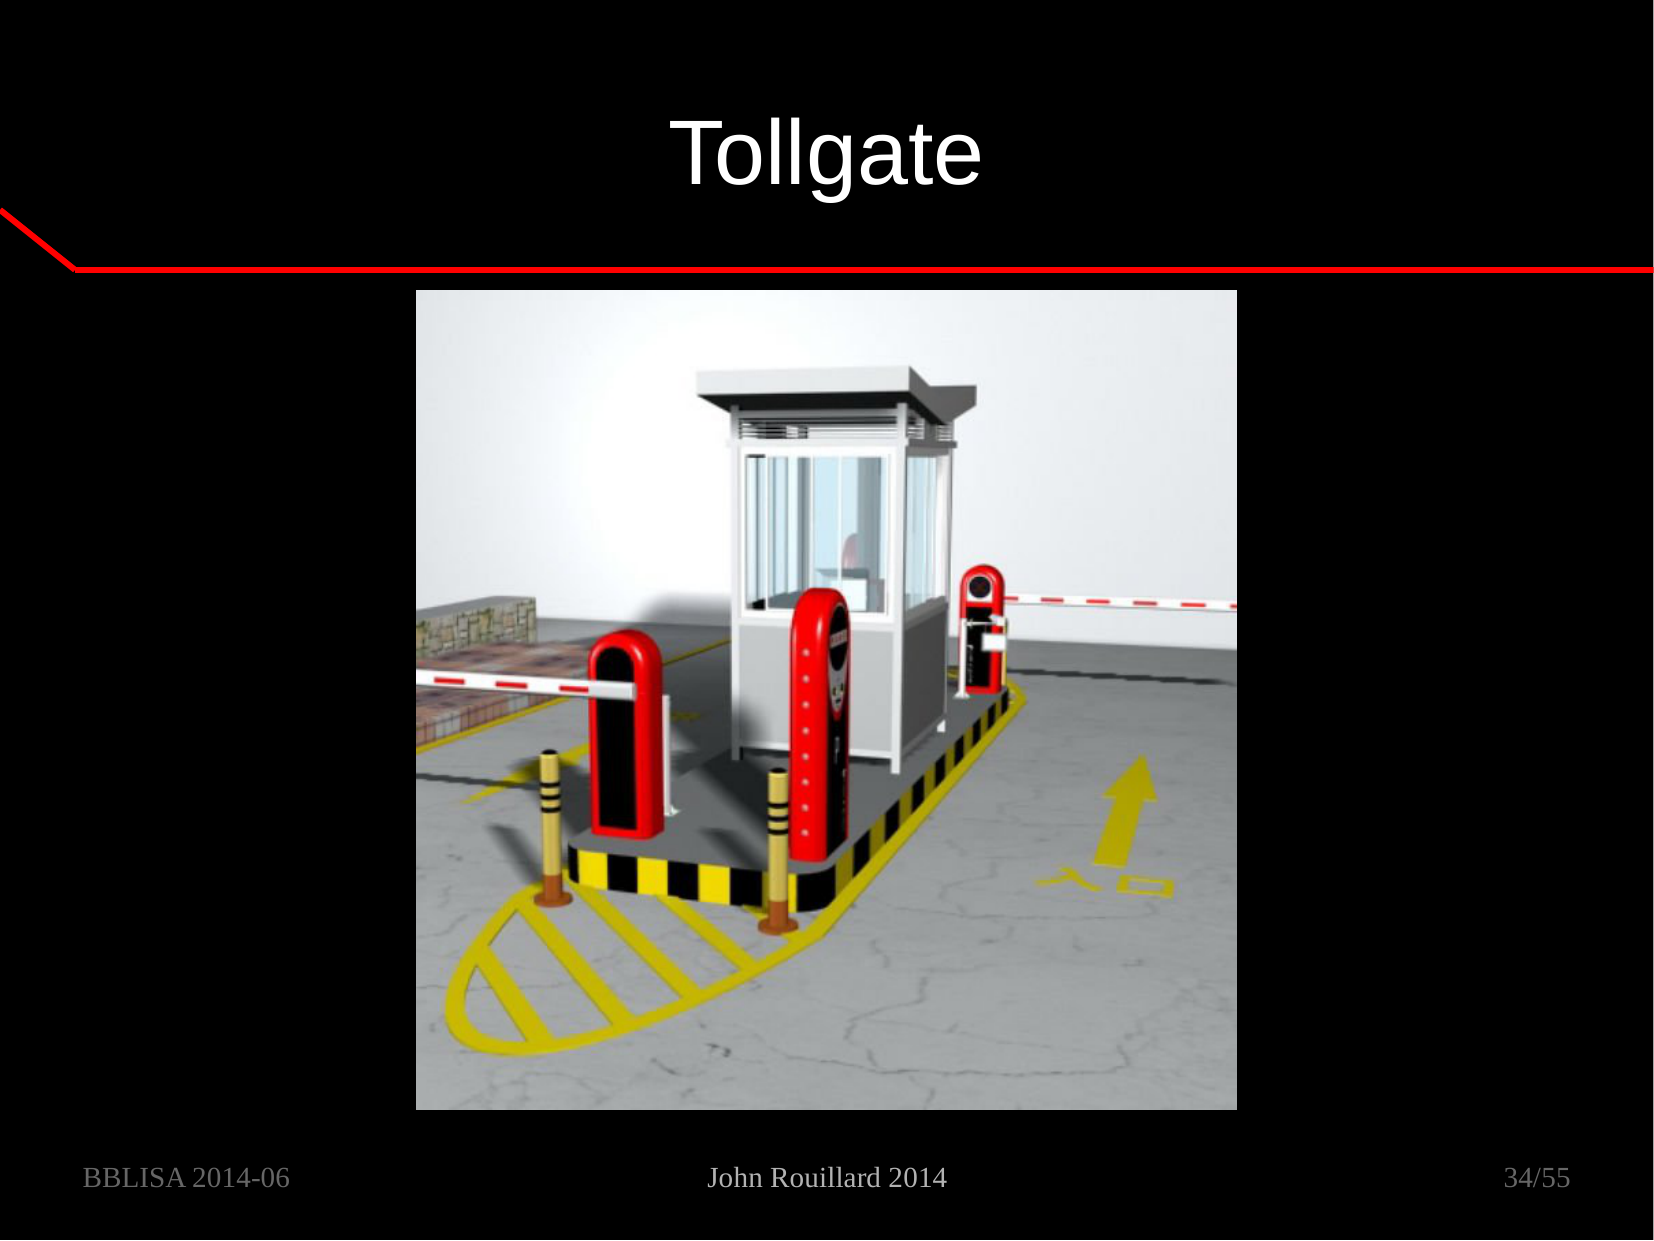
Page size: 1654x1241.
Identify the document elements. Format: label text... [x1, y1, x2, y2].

title Tollgate [82, 49, 1571, 257]
picture [416, 290, 1237, 1110]
